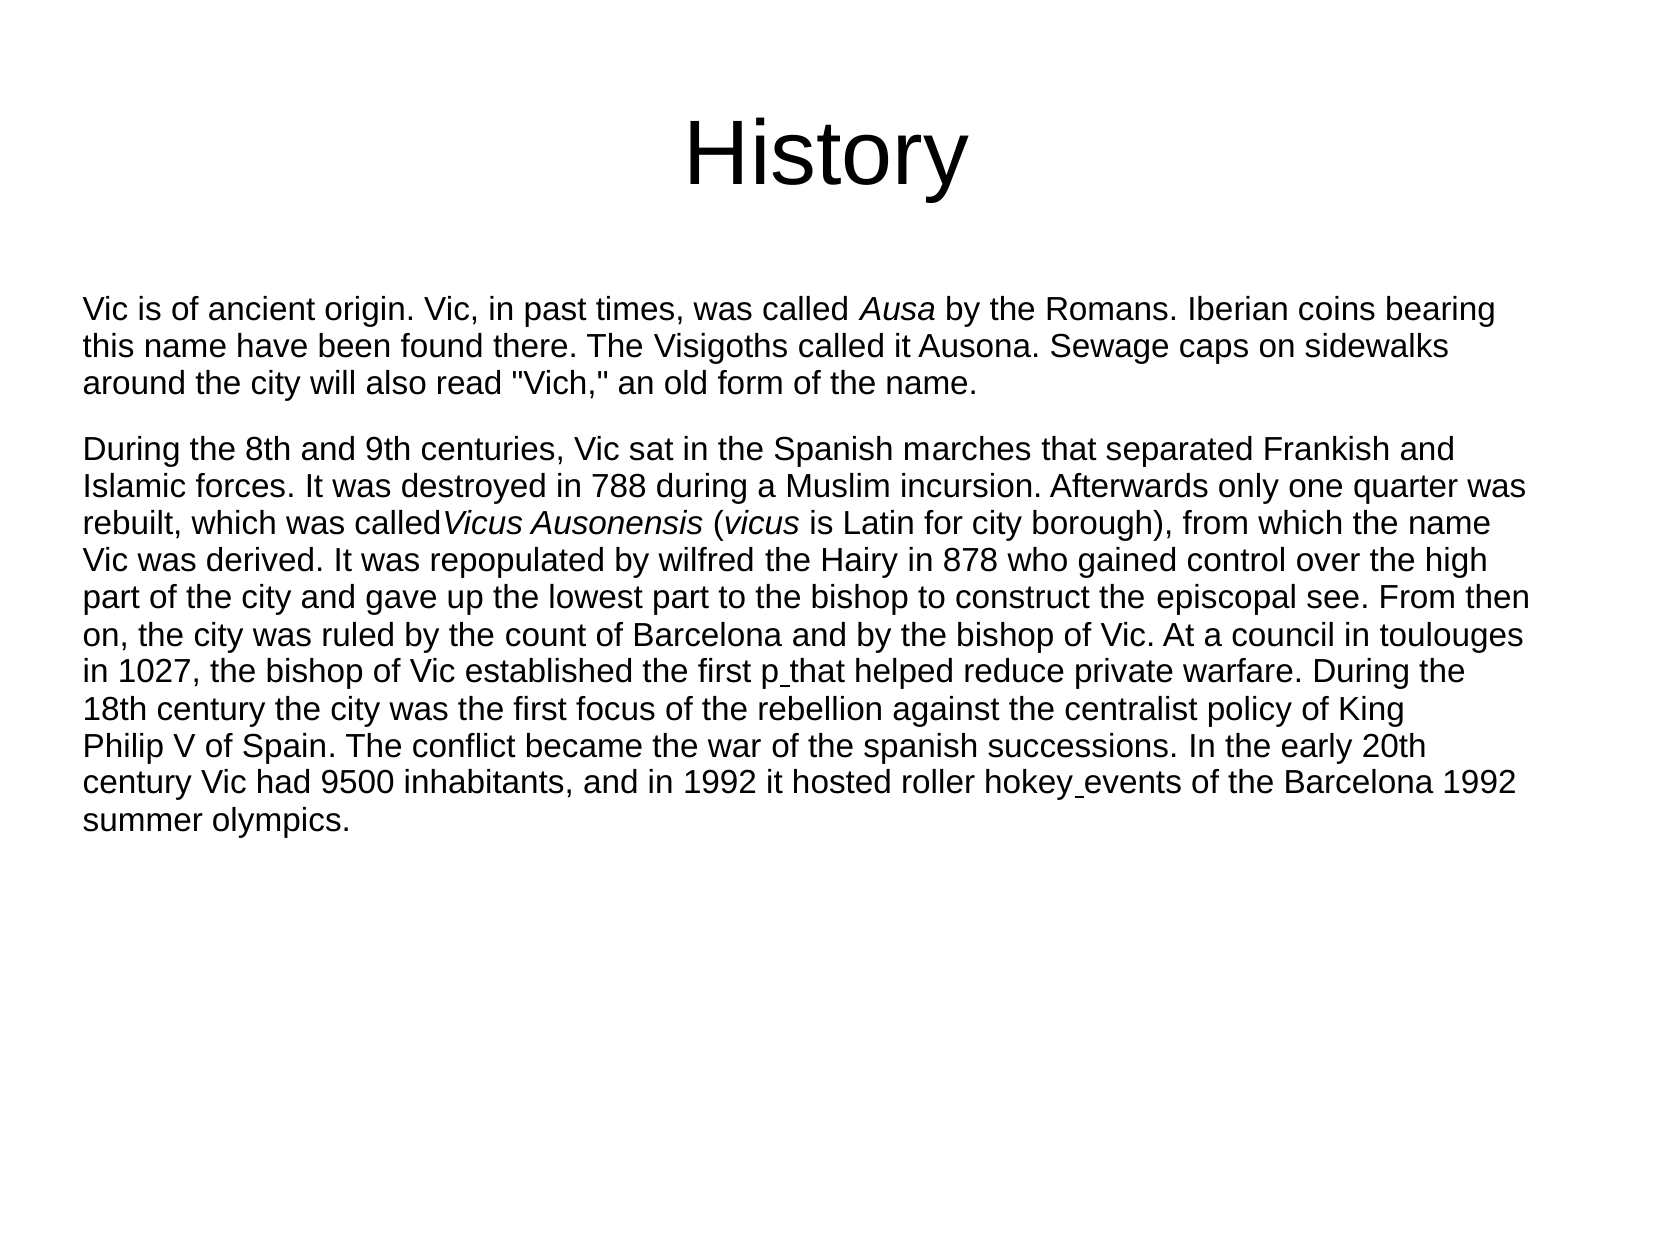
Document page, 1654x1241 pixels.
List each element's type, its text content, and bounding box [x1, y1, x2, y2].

list Vic is of ancient origin. Vic, in past times, was called Ausa by the Romans. Iberian coins bearing this name have been found there. The Visigoths called it Ausona. Sewage caps on sidewalks around the city will also read "Vich," an old form of the name. During the 8th and 9th centuries, Vic sat in the Spanish marches that separated Frankish and Islamic forces. It was destroyed in 788 during a Muslim incursion. Afterwards only one quarter was rebuilt, which was calledVicus Ausonensis (vicus is Latin for city borough), from which the name Vic was derived. It was repopulated by wilfred the Hairy in 878 who gained control over the high part of the city and gave up the lowest part to the bishop to construct the episcopal see. From then on, the city was ruled by the count of Barcelona and by the bishop of Vic. At a council in toulouges in 1027, the bishop of Vic established the first p that helped reduce private warfare. During the 18th century the city was the first focus of the rebellion against the centralist policy of King Philip V of Spain. The conflict became the war of the spanish successions. In the early 20th century Vic had 9500 inhabitants, and in 1992 it hosted roller hokey events of the Barcelona 1992 summer olympics. [82, 290, 1538, 1010]
title History [82, 49, 1571, 257]
